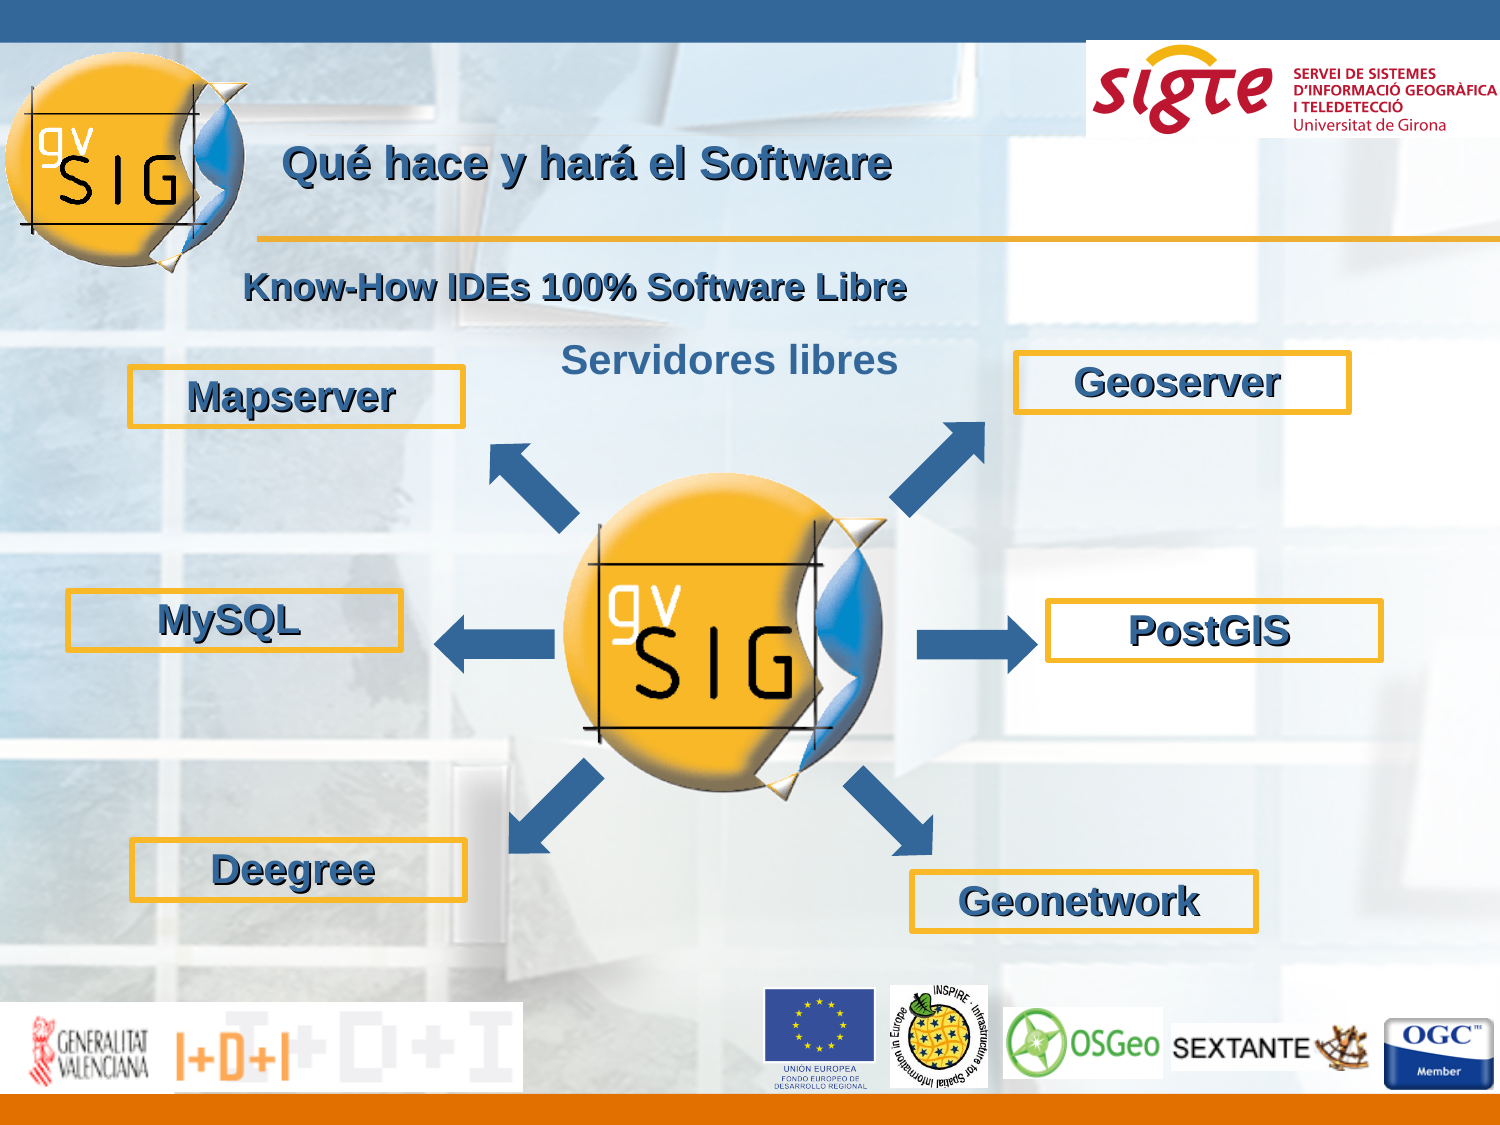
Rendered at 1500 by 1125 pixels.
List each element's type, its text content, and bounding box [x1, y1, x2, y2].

text_box PostGIS [1048, 601, 1382, 661]
picture [0, 49, 250, 276]
text_box [508, 757, 605, 854]
picture [1003, 1007, 1163, 1079]
text_box [916, 615, 1038, 675]
text_box Know-How IDEs 100% Software Libre [227, 259, 1500, 321]
text_box MySQL [67, 590, 401, 651]
picture [1171, 1023, 1375, 1071]
picture [1086, 40, 1500, 131]
text_box [433, 614, 555, 674]
text_box Servidores libres [398, 321, 1500, 391]
text_box Mapserver [129, 367, 463, 427]
text_box [888, 421, 985, 518]
picture [890, 985, 988, 1088]
text_box [489, 443, 580, 534]
text_box Qué hace y hará el Software [266, 131, 1500, 199]
text_box Geonetwork [912, 871, 1257, 932]
picture [763, 987, 876, 1089]
text_box [842, 765, 934, 856]
picture [0, 1002, 523, 1094]
picture [557, 469, 891, 806]
text_box Geoserver [1015, 353, 1350, 413]
text_box Deegree [131, 840, 465, 900]
picture [1384, 1018, 1494, 1090]
